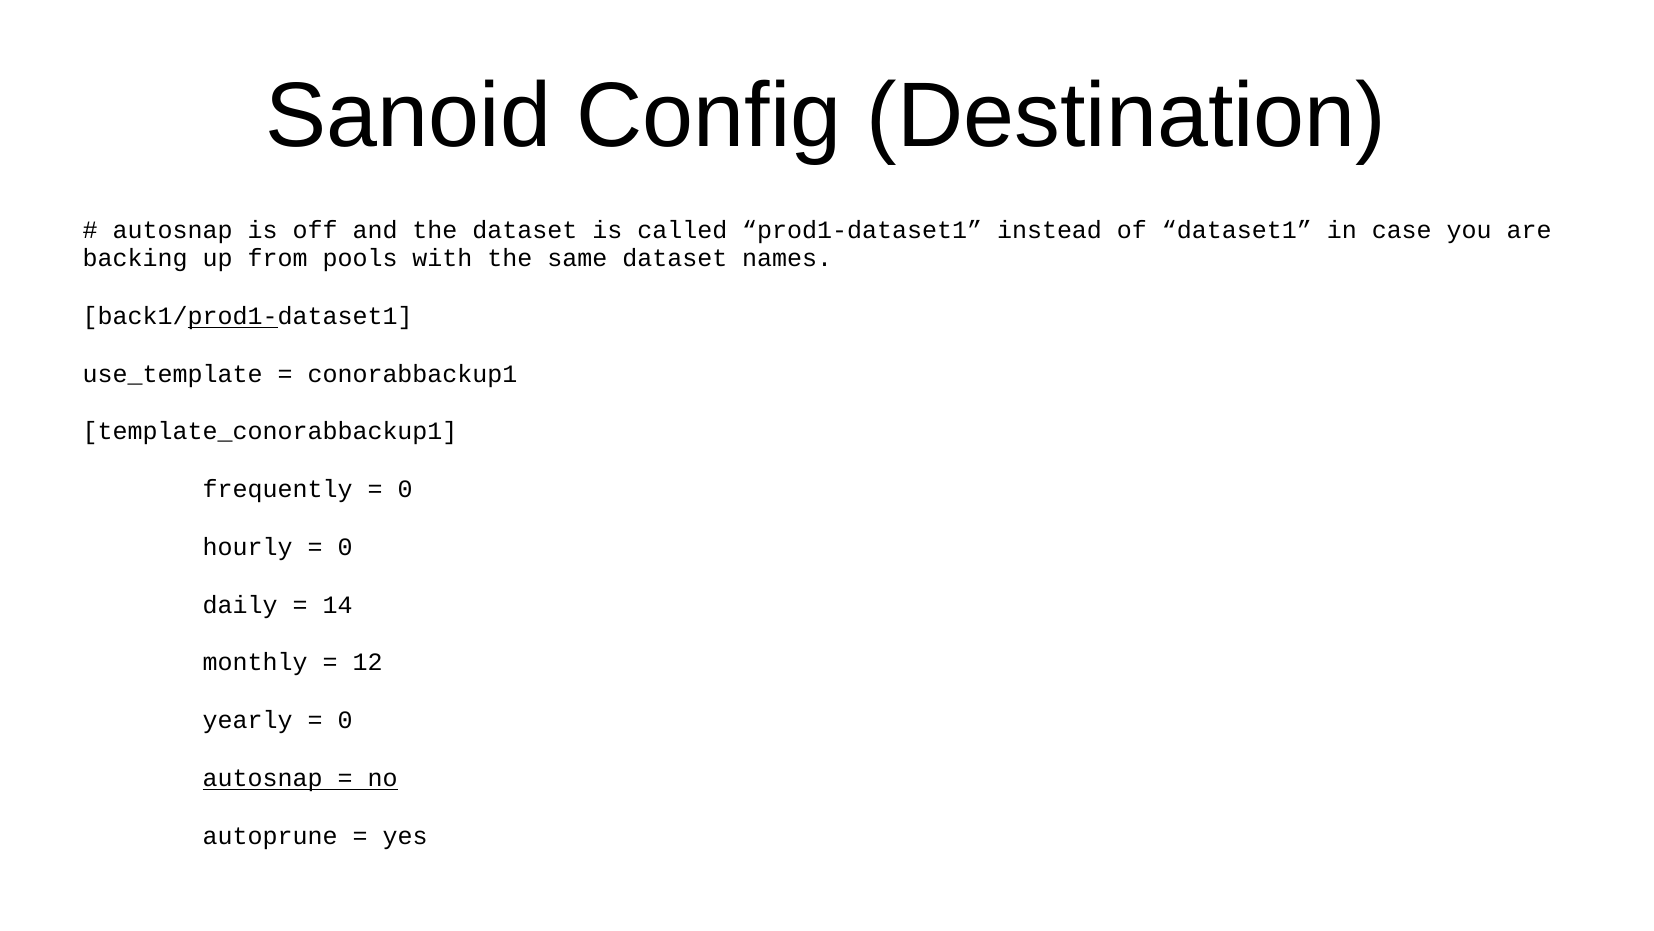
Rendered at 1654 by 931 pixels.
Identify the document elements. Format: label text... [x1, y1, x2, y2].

title Sanoid Config (Destination) [82, 37, 1571, 193]
list # autosnap is off and the dataset is called “prod1-dataset1” instead of “dataset1” in case you are backing up from pools with the same dataset names. [back1/prod1-dataset1] use_template = conorabbackup1 [template_conorabbackup1] frequently = 0 hourly = 0 daily = 14 monthly = 12 yearly = 0 autosnap = no autoprune = yes [82, 217, 1571, 912]
